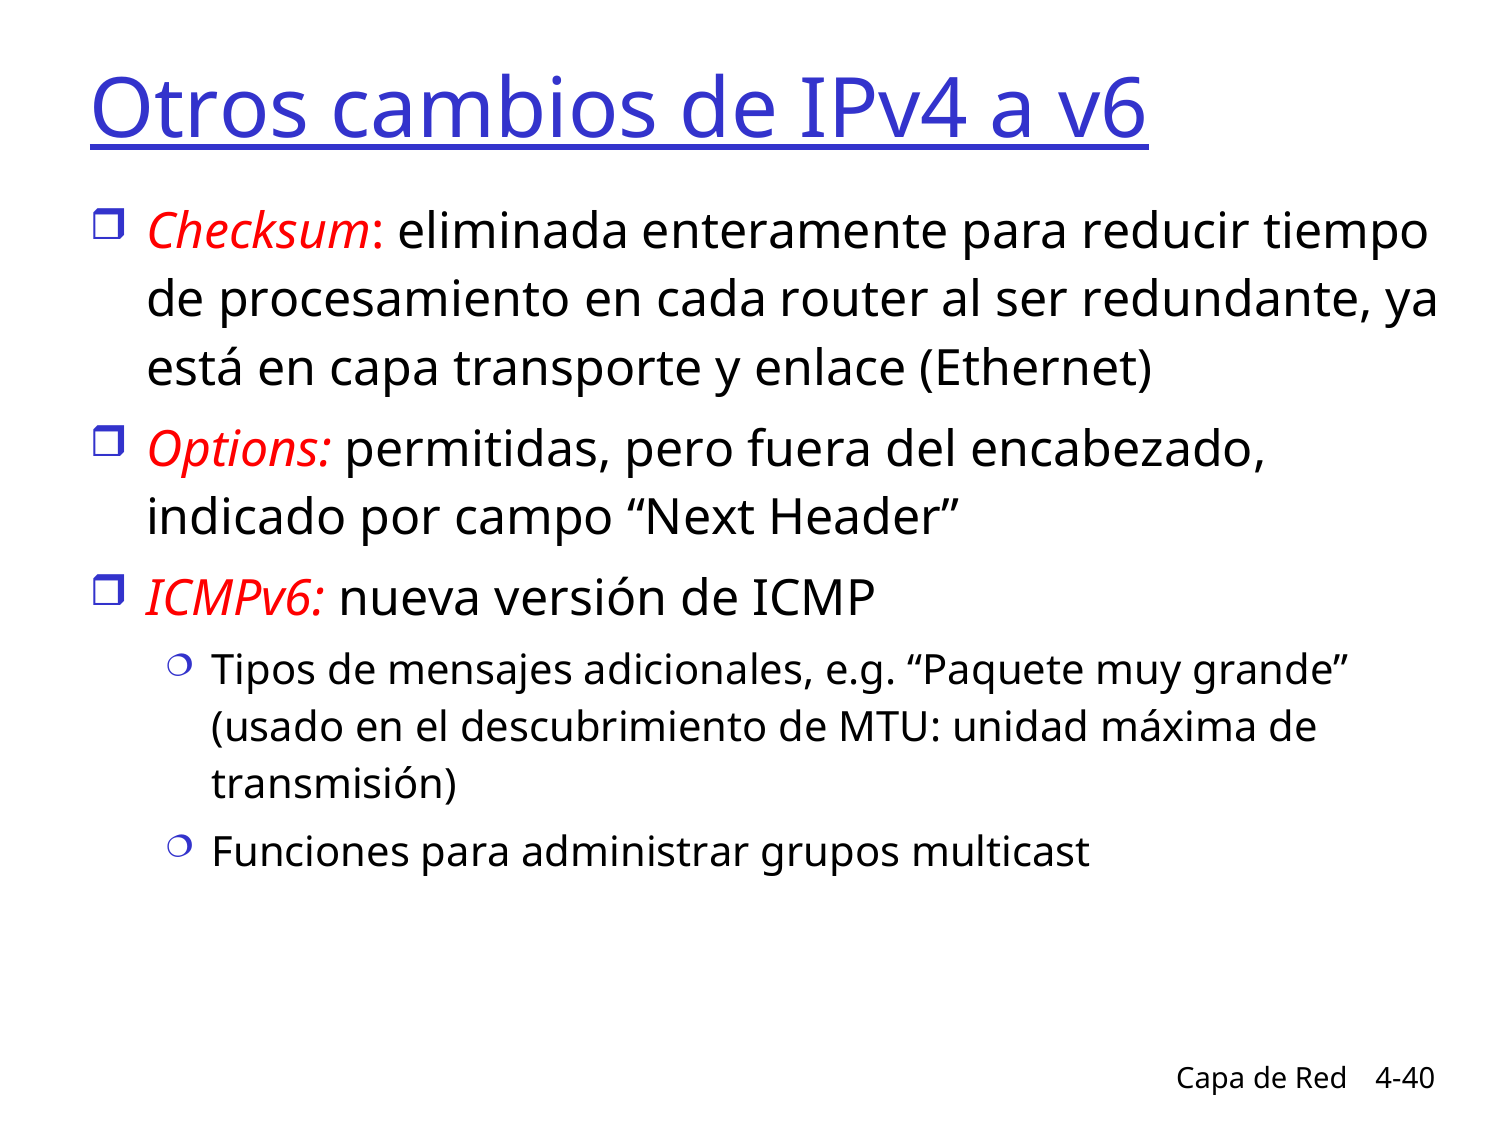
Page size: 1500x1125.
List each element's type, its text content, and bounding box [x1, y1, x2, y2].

list Checksum: eliminada enteramente para reducir tiempo de procesamiento en cada router al ser redundante, ya está en capa transporte y enlace (Ethernet) Options: permitidas, pero fuera del encabezado, indicado por campo “Next Header” ICMPv6: nueva versión de ICMP Tipos de mensajes adicionales, e.g. “Paquete muy grande” (usado en el descubrimiento de MTU: unidad máxima de transmisión) Funciones para administrar grupos multicast [75, 187, 1463, 1044]
title Otros cambios de IPv4 a v6 [75, 15, 1463, 187]
